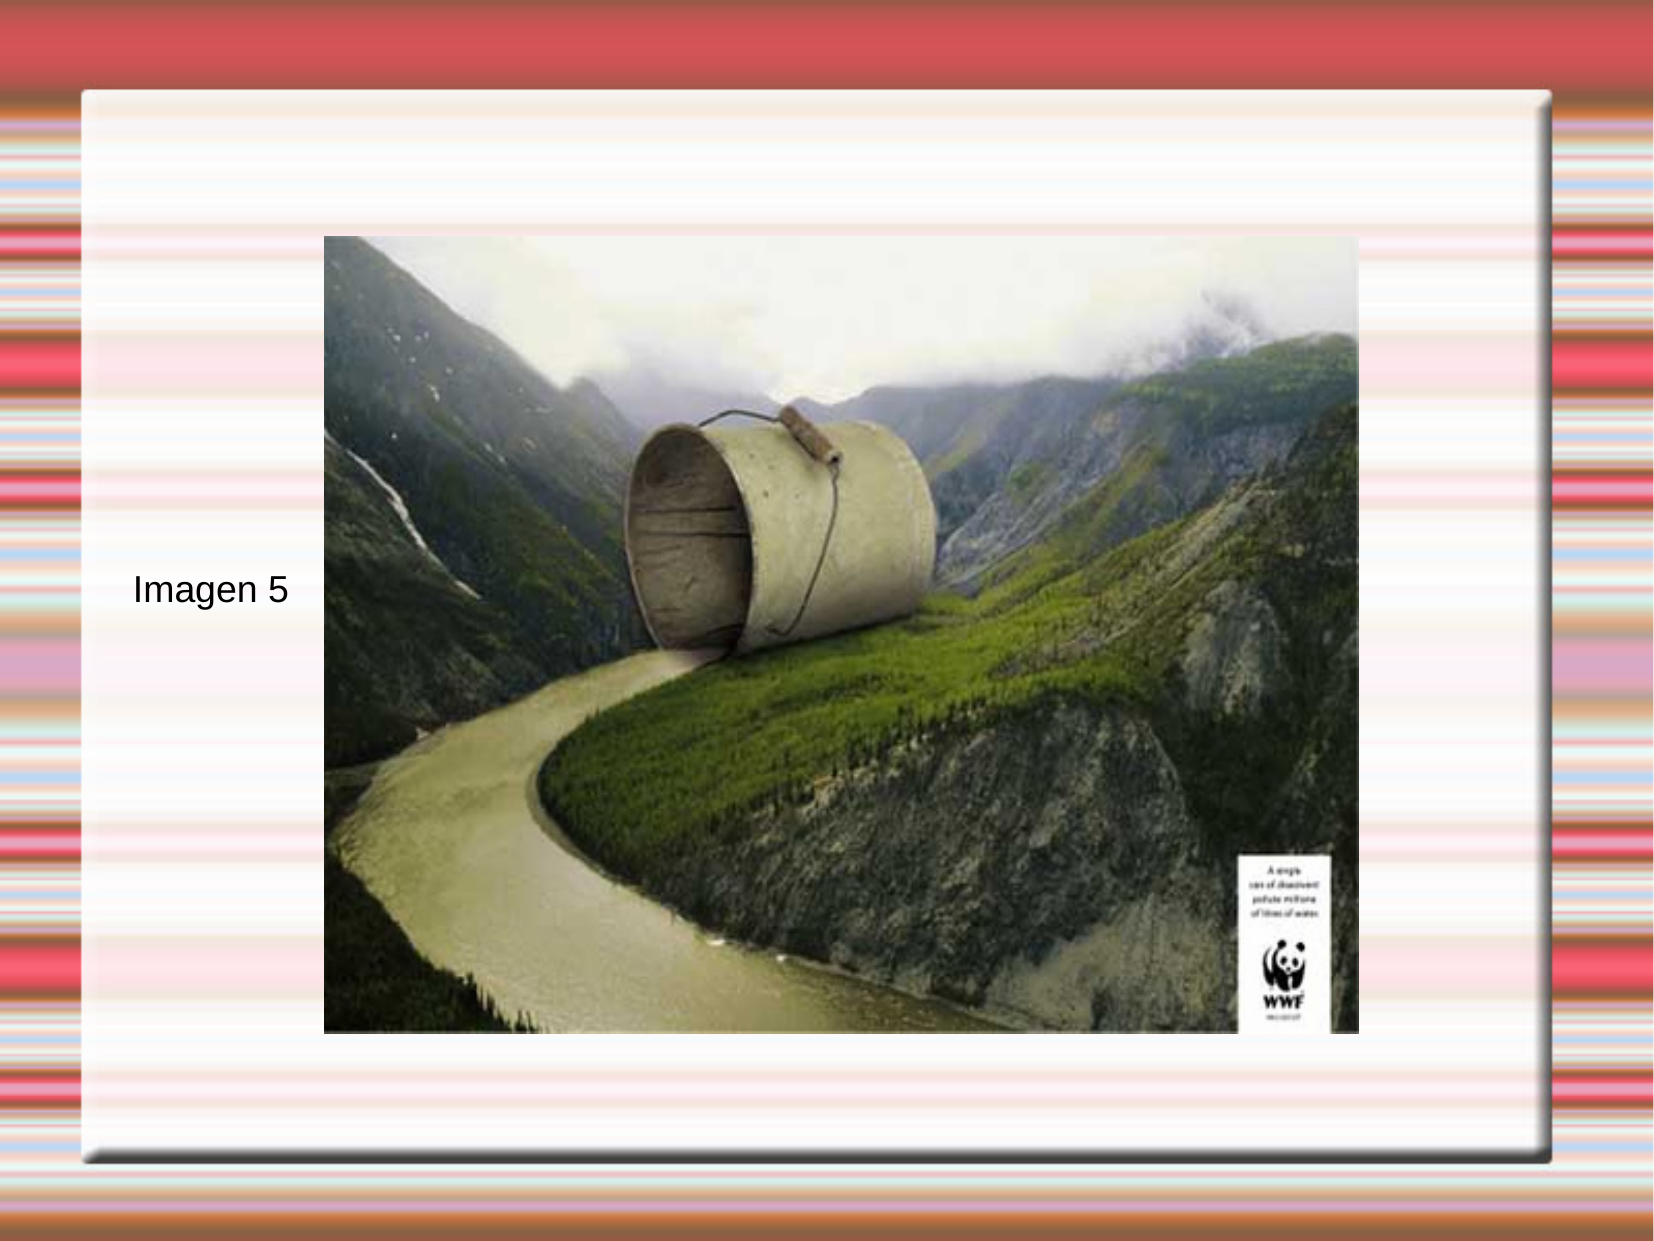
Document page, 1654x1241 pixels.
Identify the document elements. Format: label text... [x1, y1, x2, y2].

picture [0, 0, 1654, 1241]
text_box Imagen 5 [118, 561, 355, 618]
